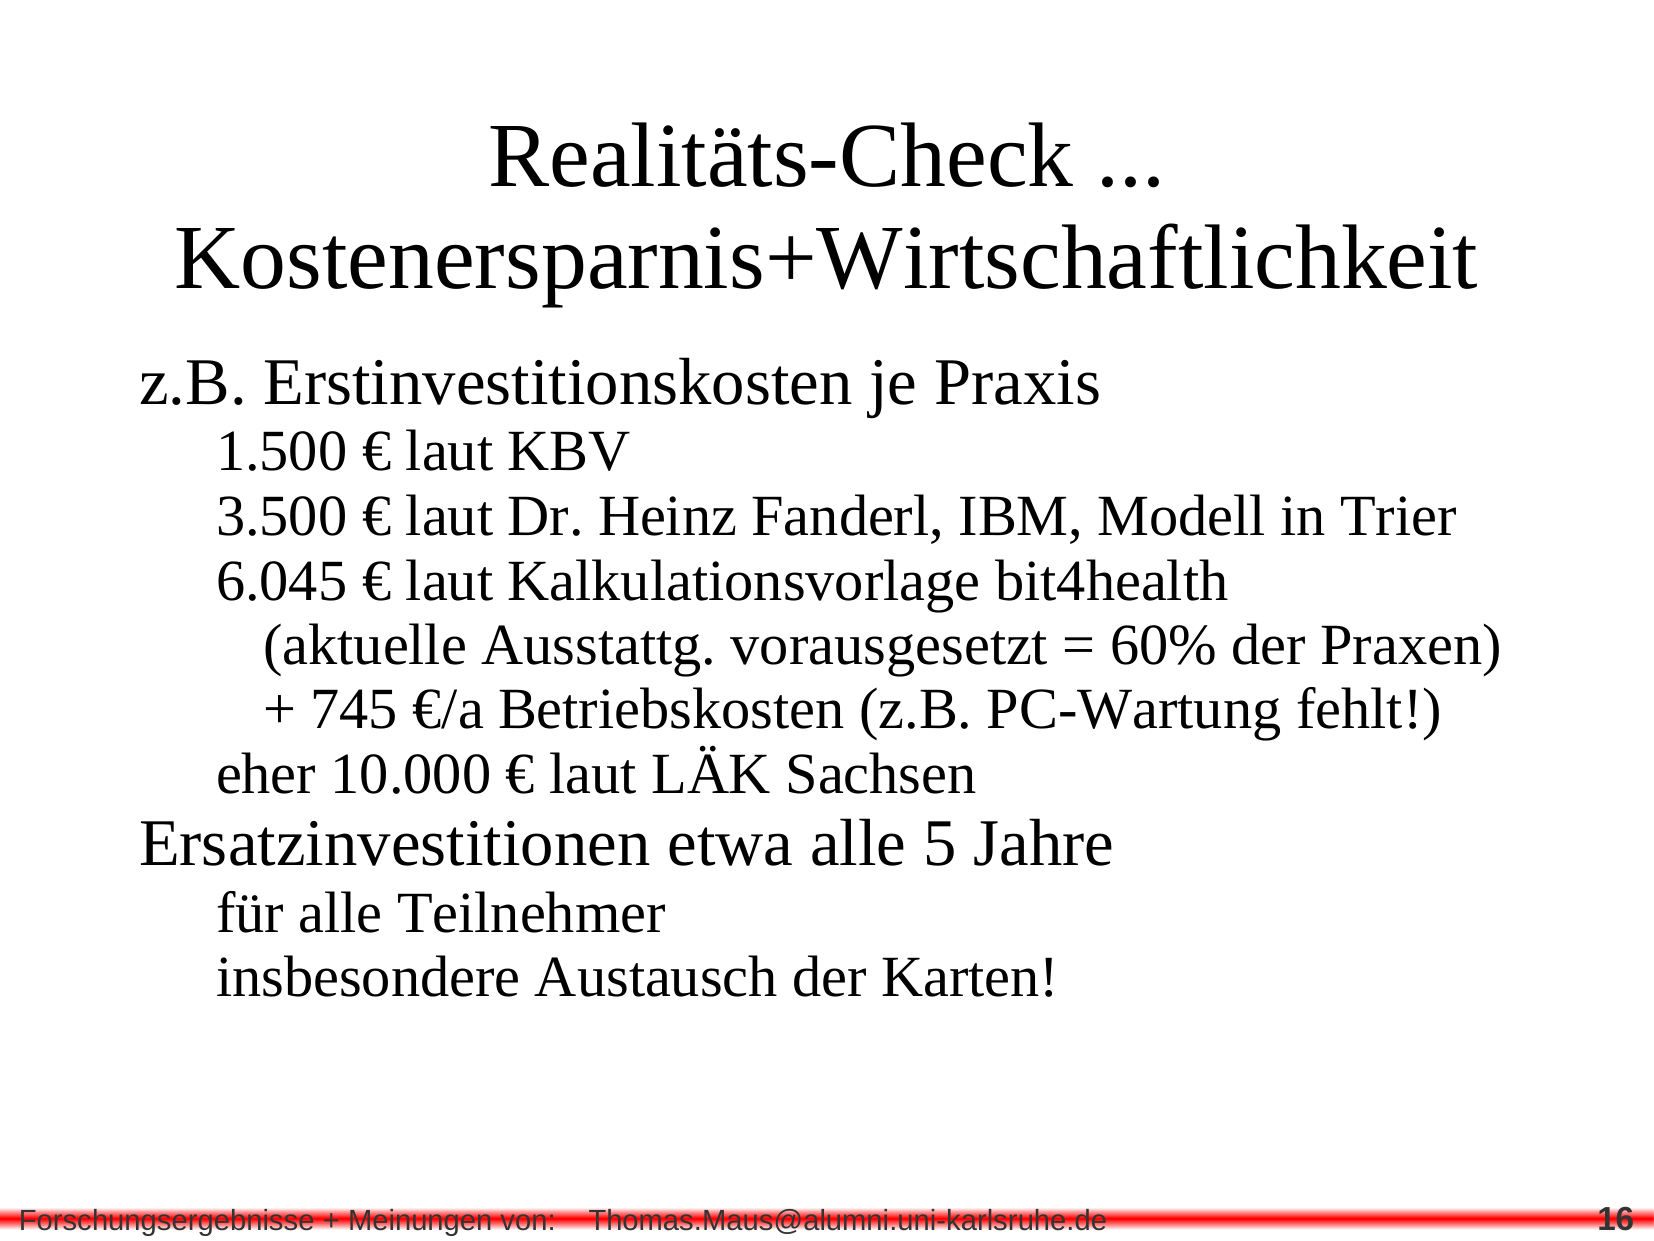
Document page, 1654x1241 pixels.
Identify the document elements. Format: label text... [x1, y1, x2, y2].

list z.B. Erstinvestitionskosten je Praxis 1.500 € laut KBV 3.500 € laut Dr. Heinz Fanderl, IBM, Modell in Trier 6.045 € laut Kalkulationsvorlage bit4health (aktuelle Ausstattg. vorausgesetzt = 60% der Praxen) + 745 €/a Betriebskosten (z.B. PC-Wartung fehlt!) eher 10.000 € laut LÄK Sachsen Ersatzinvestitionen etwa alle 5 Jahre für alle Teilnehmer insbesondere Austausch der Karten! [121, 344, 1534, 1127]
title Realitäts-Check ... Kostenersparnis+Wirtschaftlichkeit [121, 95, 1534, 318]
